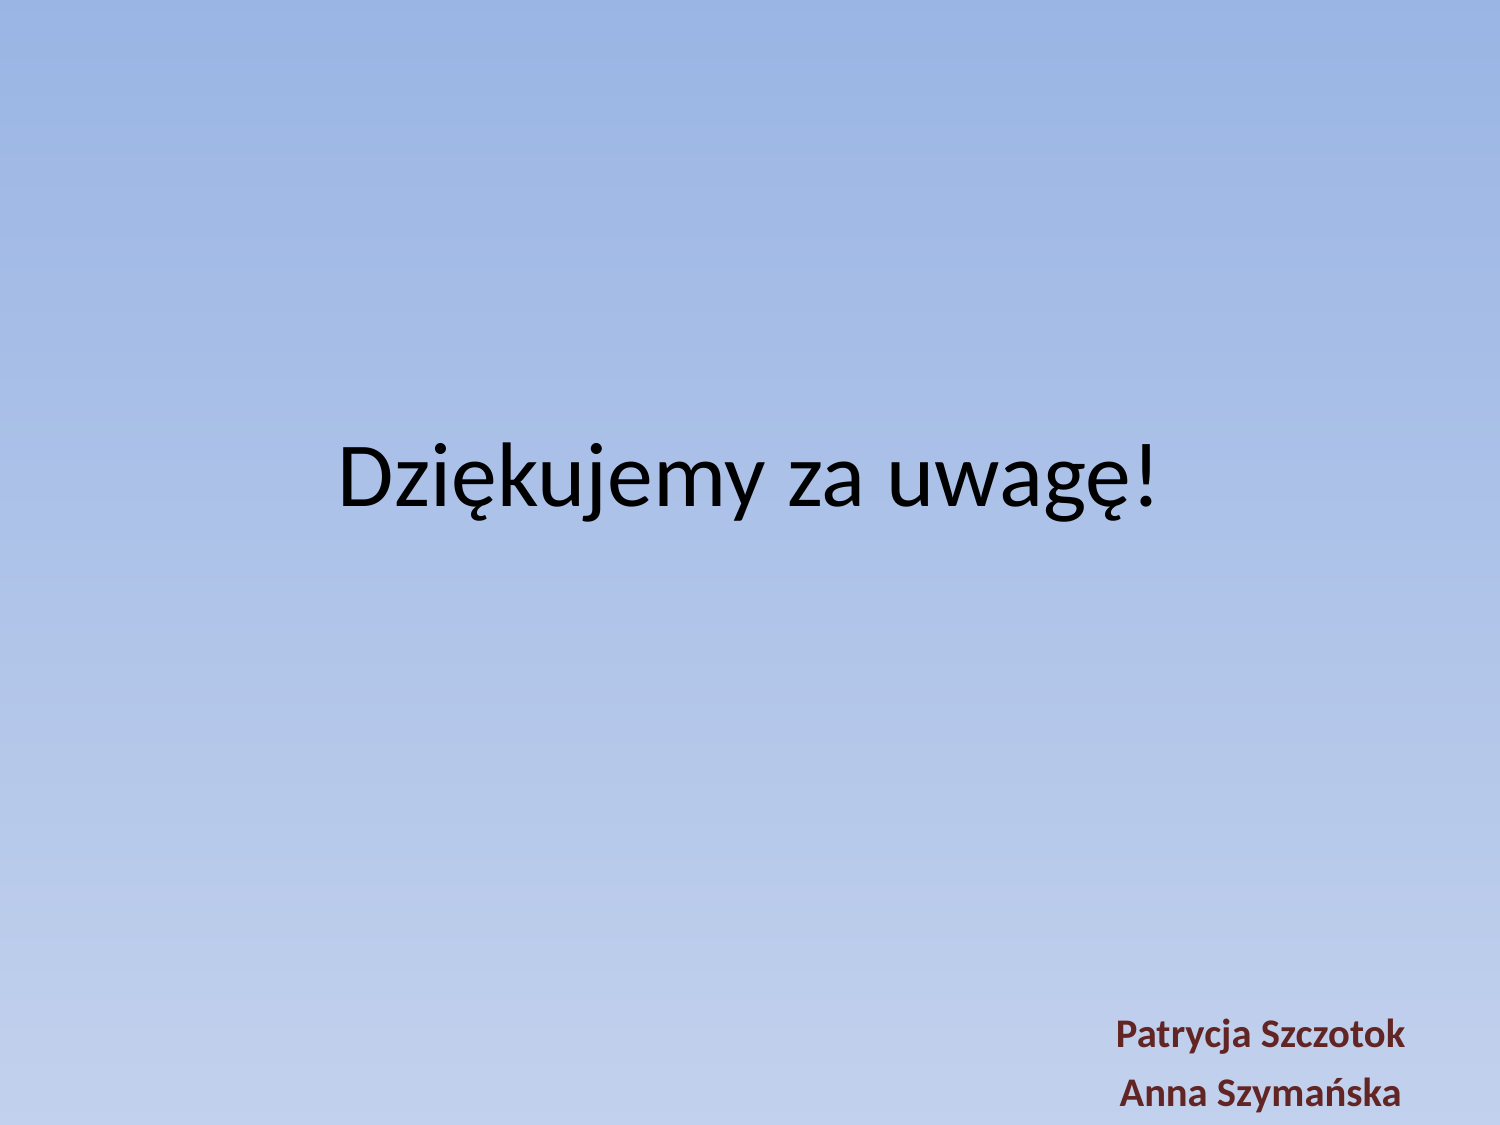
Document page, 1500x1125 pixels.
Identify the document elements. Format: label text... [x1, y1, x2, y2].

title Dziękujemy za uwagę! [112, 349, 1388, 591]
subtitle Patrycja Szczotok Anna Szymańska [1021, 999, 1500, 1125]
